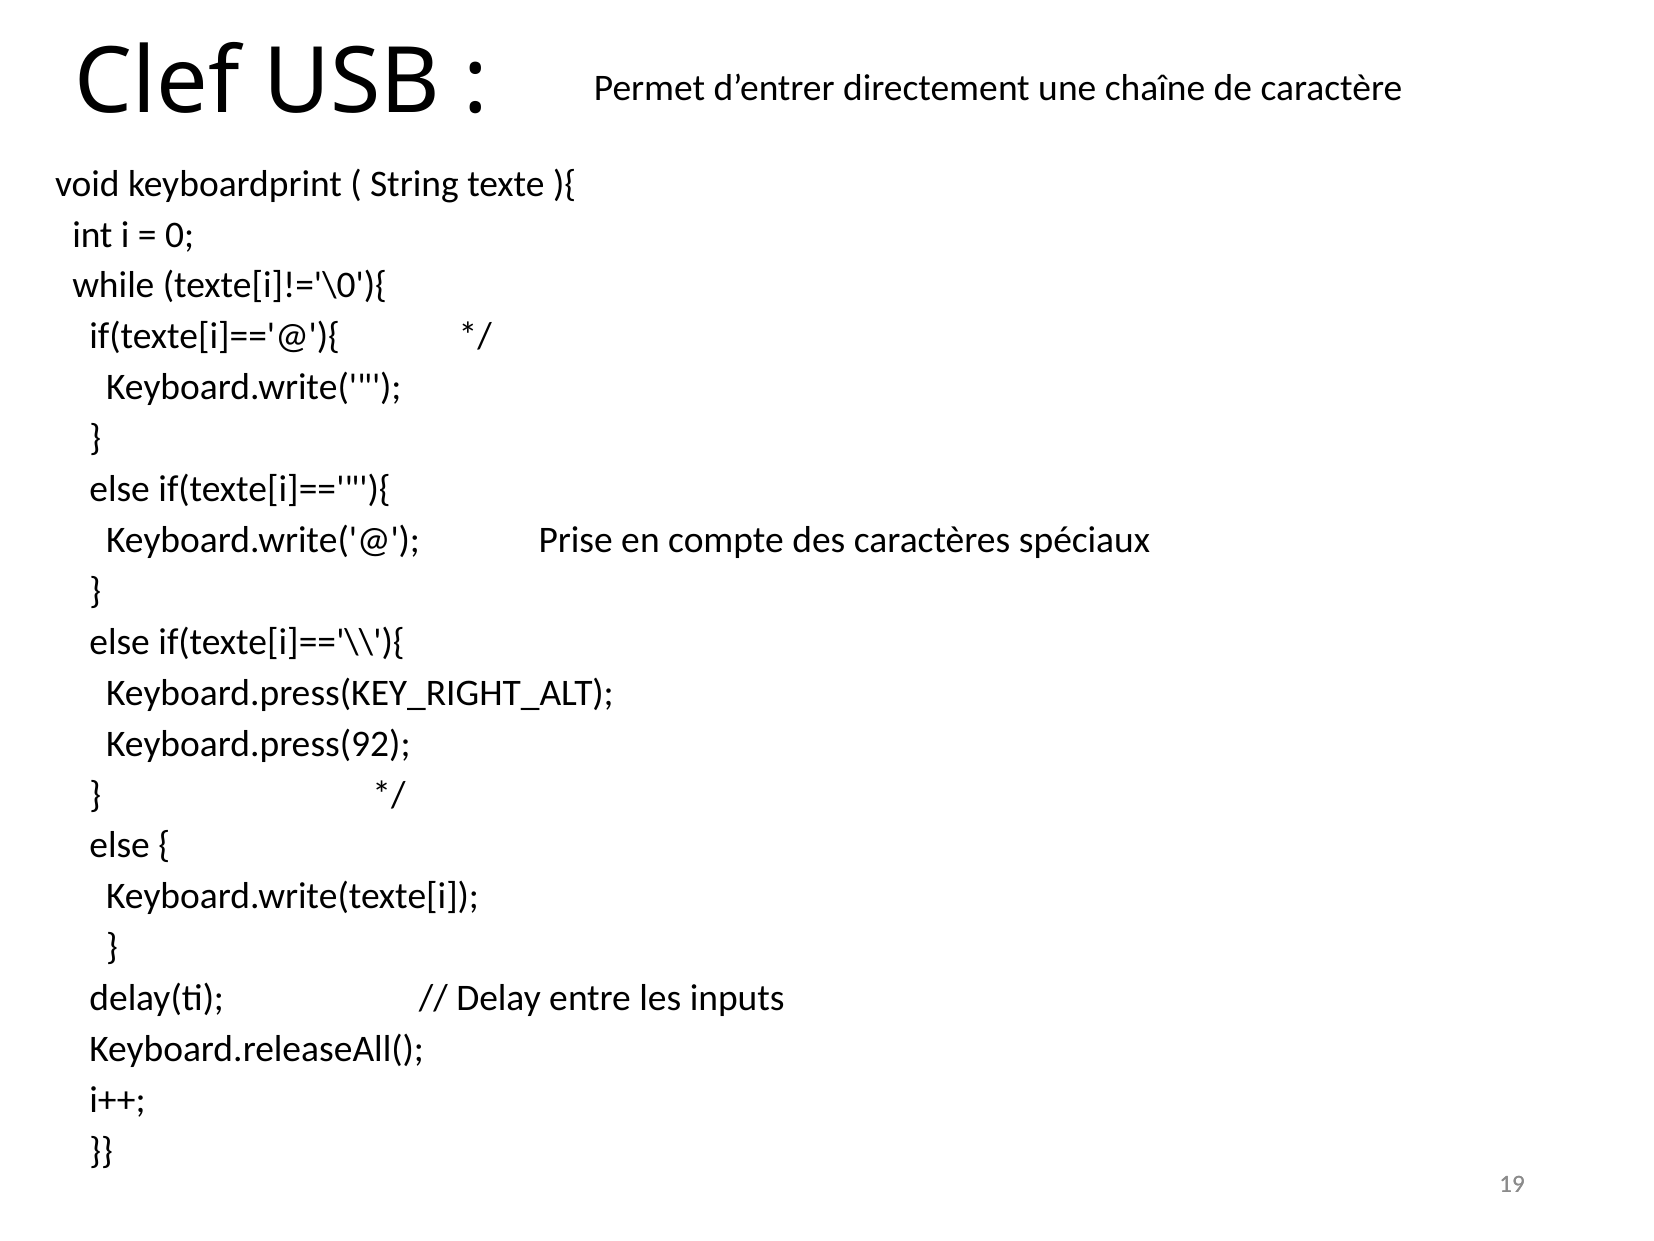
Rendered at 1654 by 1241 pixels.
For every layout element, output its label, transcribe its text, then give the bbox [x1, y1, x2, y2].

slide_number <numéro> [1167, 1149, 1540, 1216]
title Clef USB : [0, 0, 564, 140]
text_box Permet d’entrer directement une chaîne de caractère [579, 55, 1653, 116]
subtitle void keyboardprint ( String texte ){ int i = 0; while (texte[i]!='\0'){ if(texte[i]=='@'){ */ Keyboard.write('"'); } else if(texte[i]=='"'){ Keyboard.write('@'); Prise en compte des caractères spéciaux } else if(texte[i]=='\\'){ Keyboard.press(KEY_RIGHT_ALT); Keyboard.press(92); } */ else { Keyboard.write(texte[i]); } delay(ti); // Delay entre les inputs Keyboard.releaseAll(); i++; }} [40, 151, 1524, 1217]
